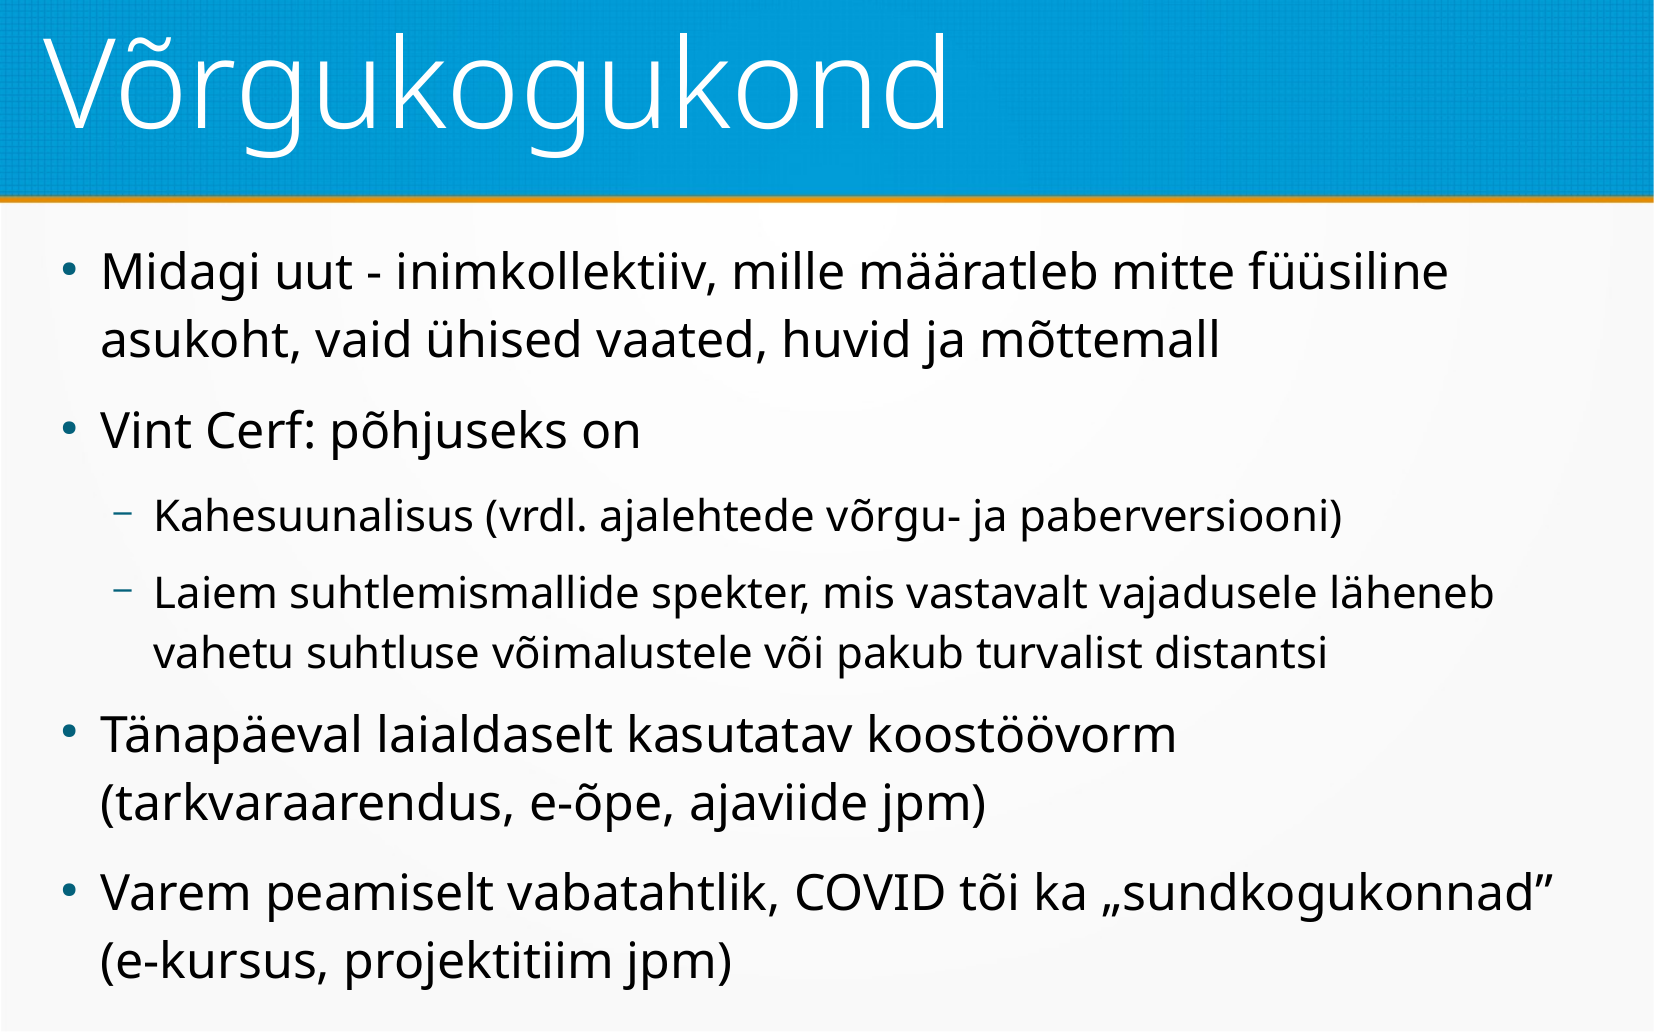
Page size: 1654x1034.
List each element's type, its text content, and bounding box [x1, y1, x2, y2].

title Võrgukogukond [43, 0, 1619, 166]
picture [0, 195, 1654, 1034]
list Midagi uut - inimkollektiiv, mille määratleb mitte füüsiline asukoht, vaid ühised vaated, huvid ja mõttemall Vint Cerf: põhjuseks on Kahesuunalisus (vrdl. ajalehtede võrgu- ja paberversiooni) Laiem suhtlemismallide spekter, mis vastavalt vajadusele läheneb vahetu suhtluse võimalustele või pakub turvalist distantsi Tänapäeval laialdaselt kasutatav koostöövorm (tarkvaraarendus, e-õpe, ajaviide jpm) Varem peamiselt vabatahtlik, COVID tõi ka „sundkogukonnad” (e-kursus, projektitiim jpm) [47, 236, 1607, 1002]
